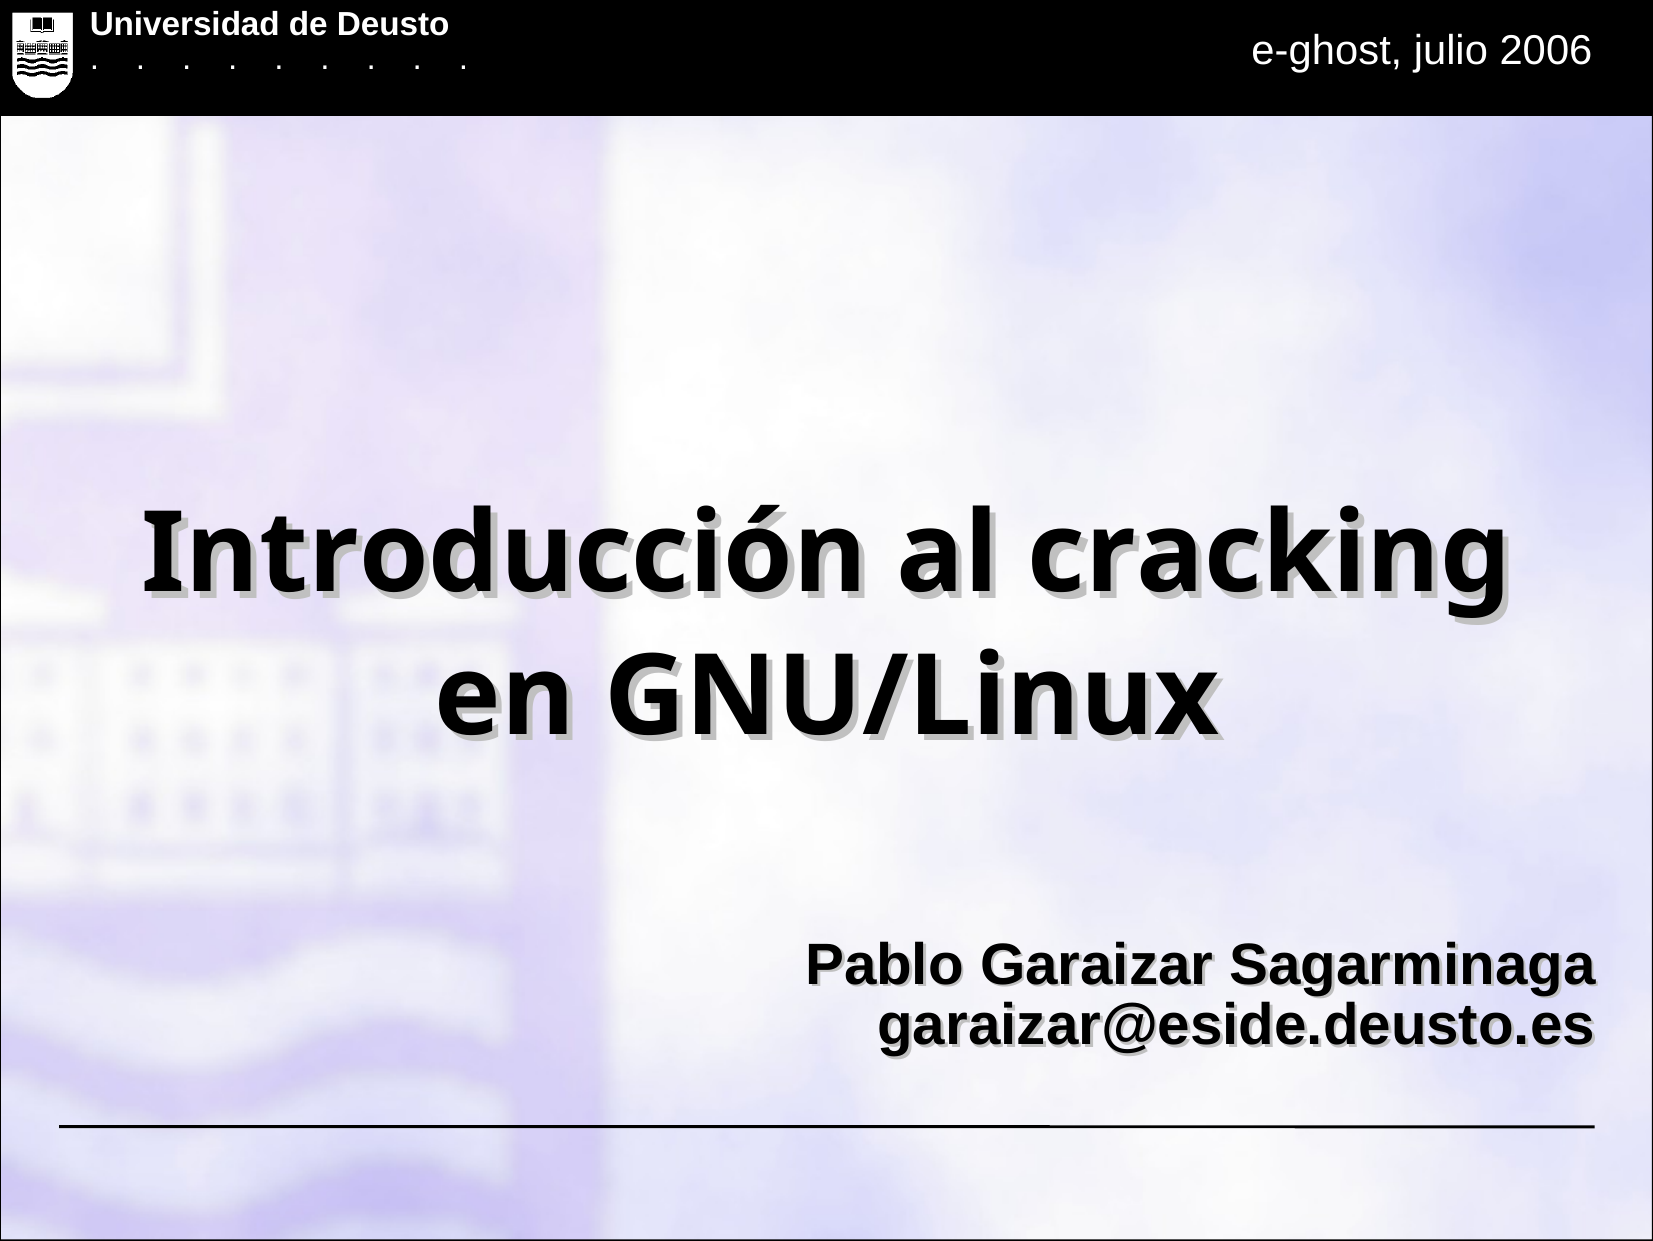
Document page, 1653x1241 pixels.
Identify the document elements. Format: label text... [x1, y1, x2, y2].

picture [1, 116, 1651, 1239]
text_box Pablo Garaizar Sagarminaga garaizar@eside.deusto.es [671, 935, 1597, 1057]
title Introducción al cracking en GNU/Linux [121, 422, 1534, 819]
